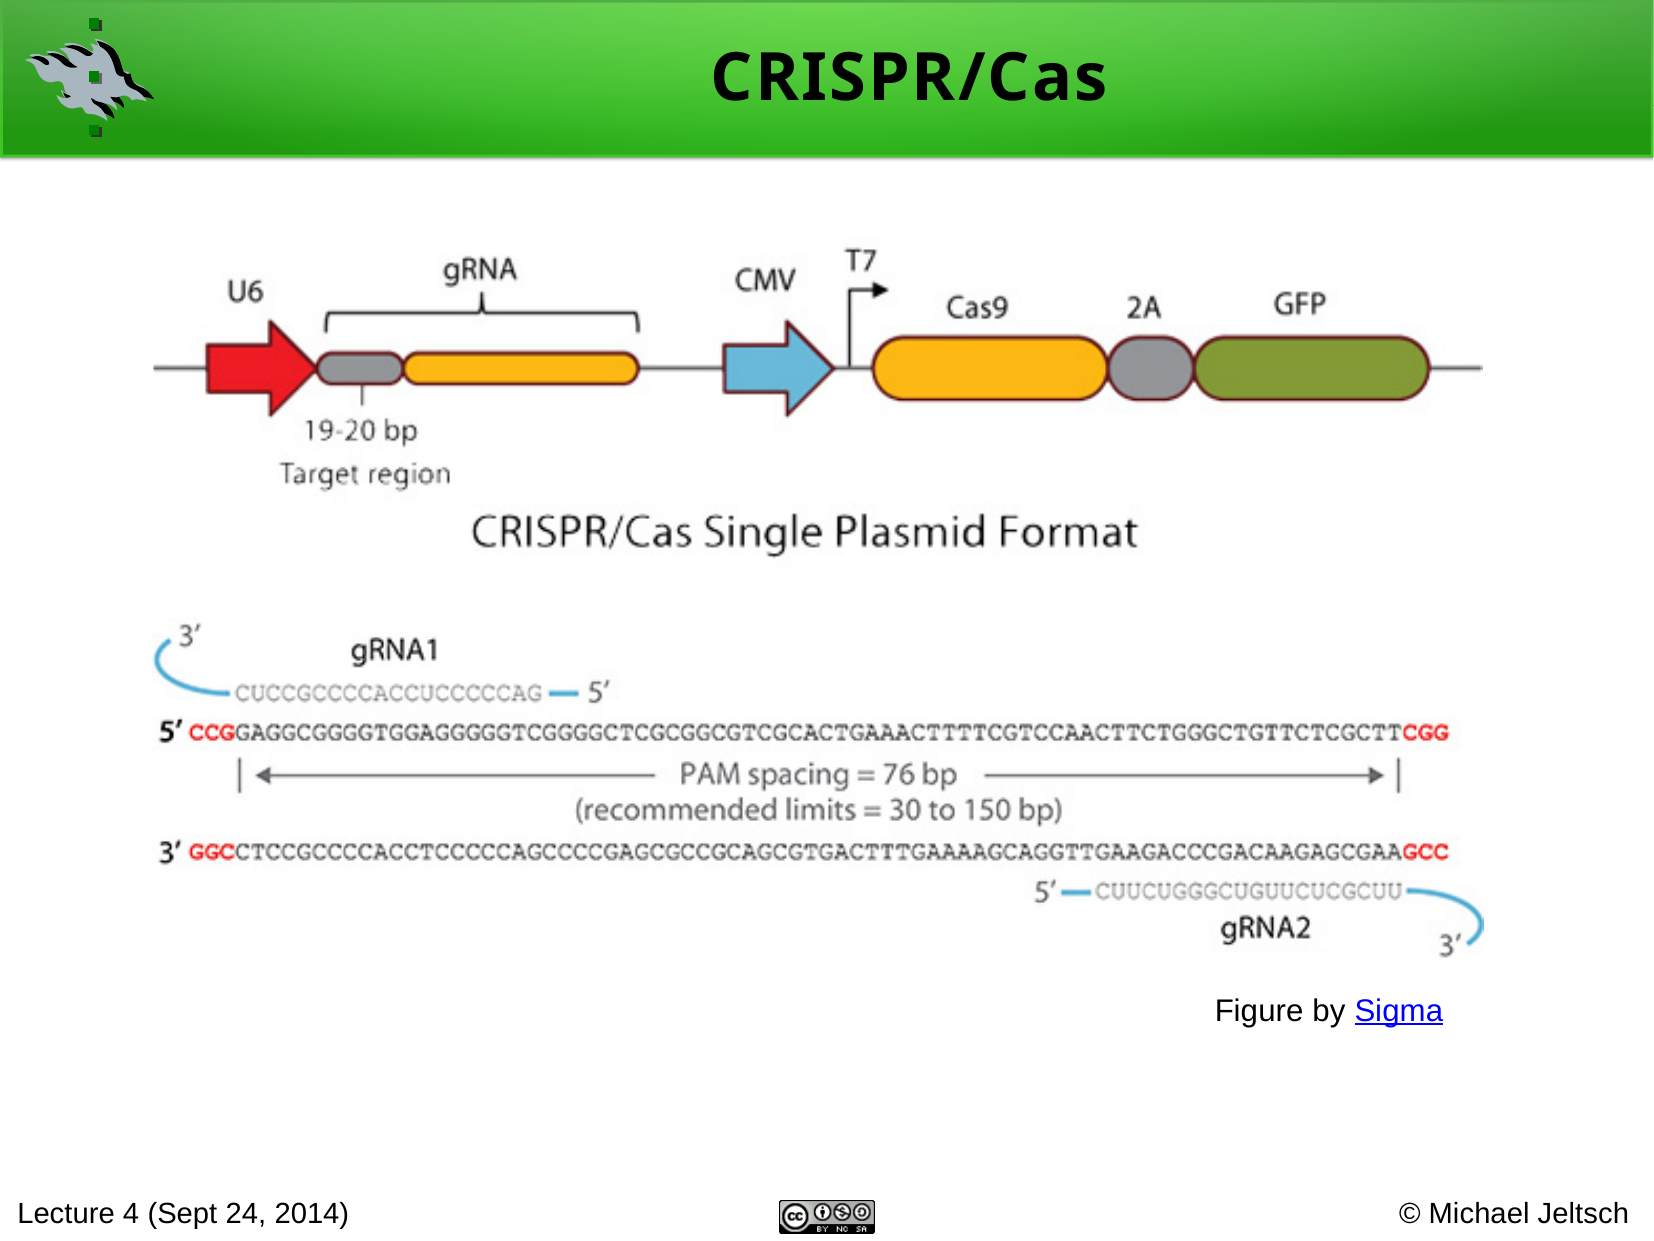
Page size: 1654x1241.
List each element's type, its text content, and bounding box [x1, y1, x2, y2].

picture [779, 1200, 875, 1234]
text_box Figure by Sigma [1200, 985, 1458, 1036]
picture [153, 237, 1483, 571]
picture [151, 617, 1484, 964]
title CRISPR/Cas [289, 30, 1531, 121]
